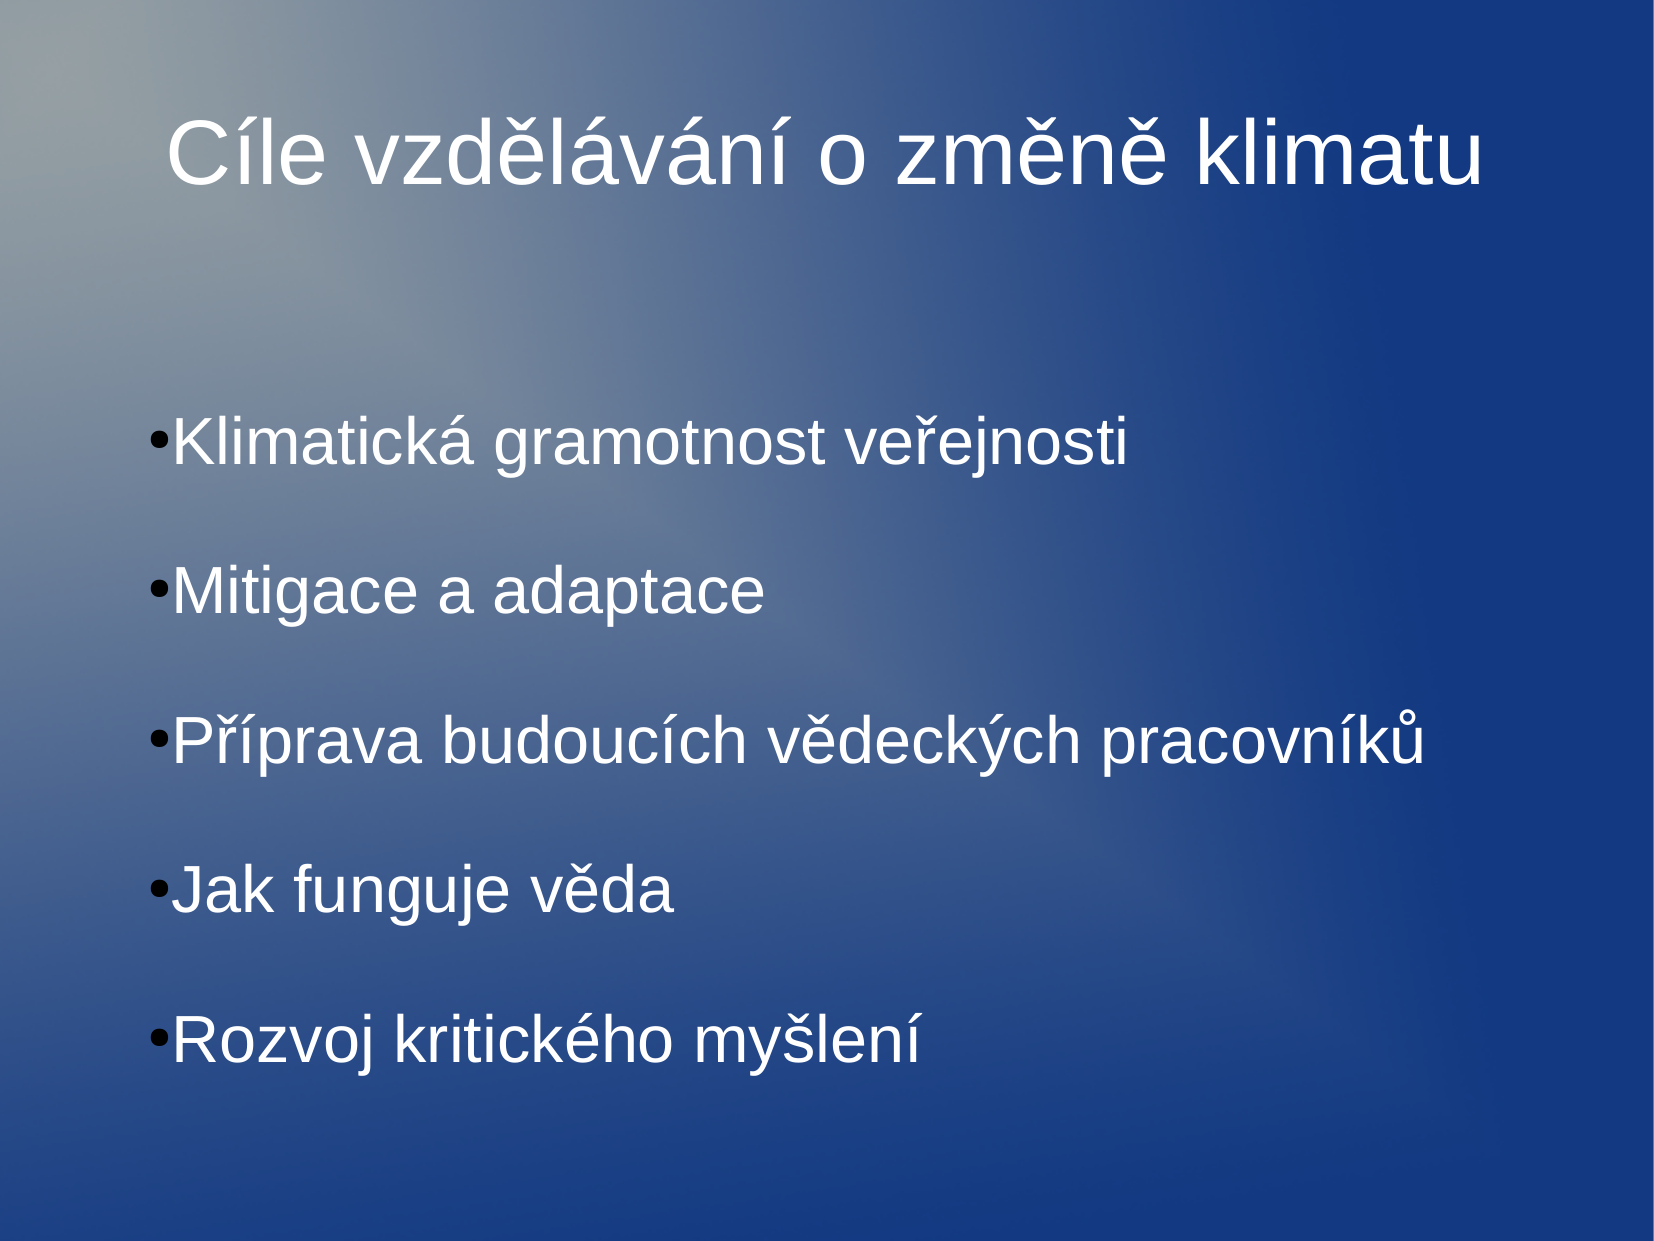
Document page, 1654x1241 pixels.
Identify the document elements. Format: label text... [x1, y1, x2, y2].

picture [0, 0, 1654, 1241]
subtitle Klimatická gramotnost veřejnosti Mitigace a adaptace Příprava budoucích vědeckých pracovníků Jak funguje věda Rozvoj kritického myšlení [147, 295, 1506, 1186]
title Cíle vzdělávání o změně klimatu [82, 49, 1571, 257]
